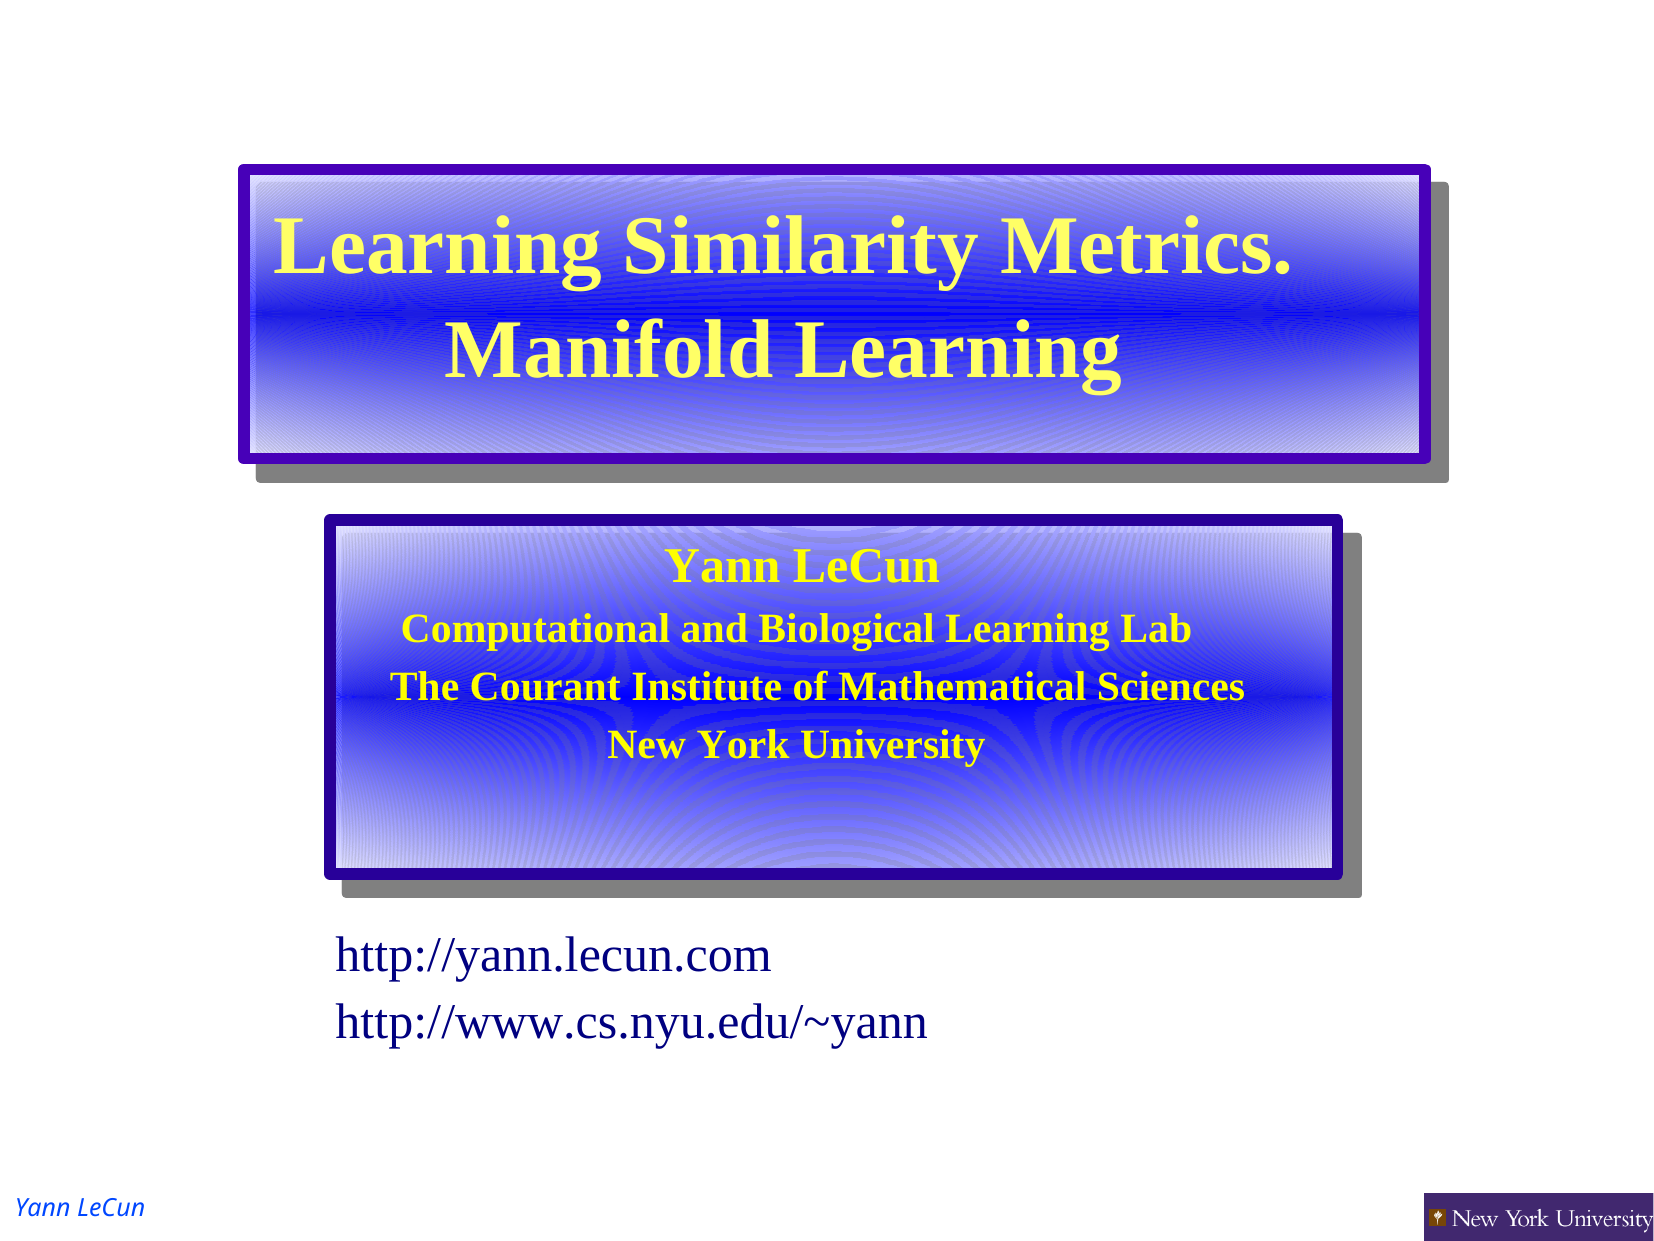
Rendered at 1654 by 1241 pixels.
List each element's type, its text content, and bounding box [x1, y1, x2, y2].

picture [1424, 1193, 1654, 1241]
text_box http://yann.lecun.com http://www.cs.nyu.edu/~yann [335, 926, 1348, 1240]
text_box Learning Similarity Metrics. Manifold Learning [243, 169, 1425, 459]
text_box Yann LeCun Computational and Biological Learning Lab The Courant Institute of Mathematical Sciences New York University [330, 520, 1338, 874]
